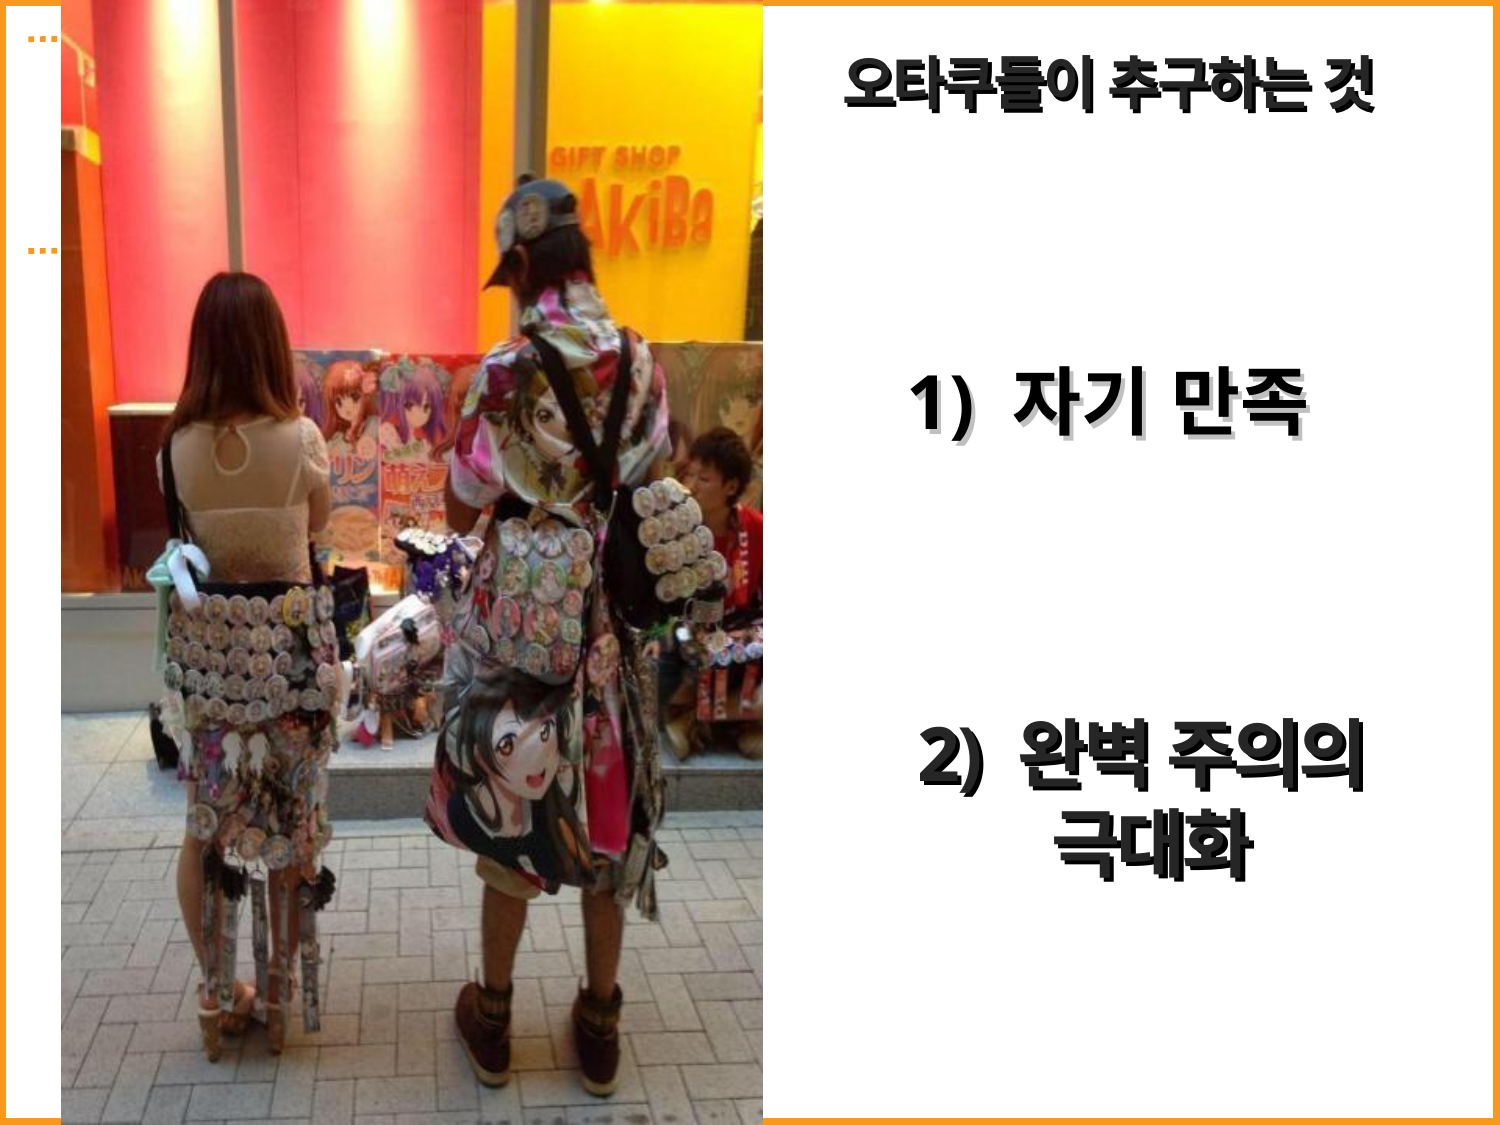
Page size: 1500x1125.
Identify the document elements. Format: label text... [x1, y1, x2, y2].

text_box 1) 자기 만족 [750, 237, 1466, 1002]
picture [61, 0, 763, 1125]
text_box 2) 완벽 주의의 극대화 [856, 698, 1447, 896]
text_box 오타쿠들이 추구하는 것 [785, 39, 1432, 125]
